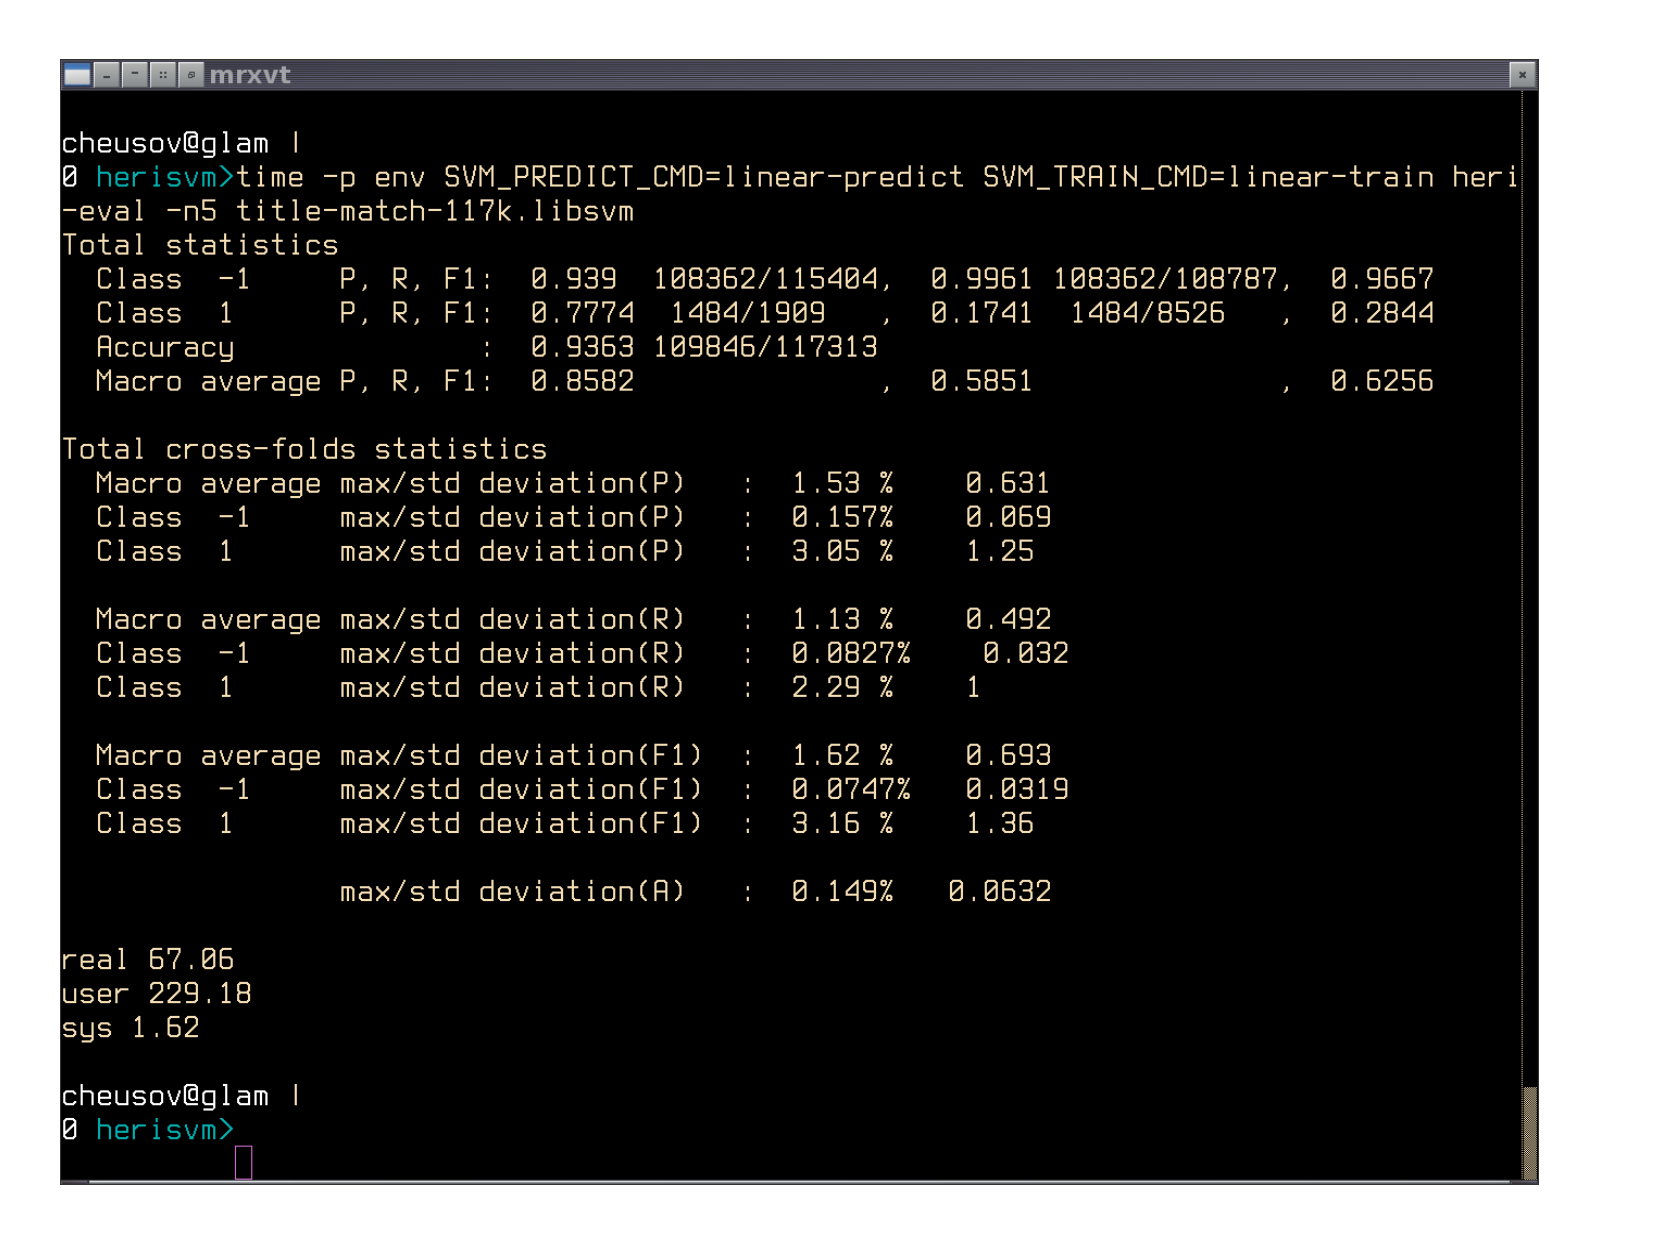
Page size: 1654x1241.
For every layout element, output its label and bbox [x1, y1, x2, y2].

picture [60, 59, 1539, 1186]
